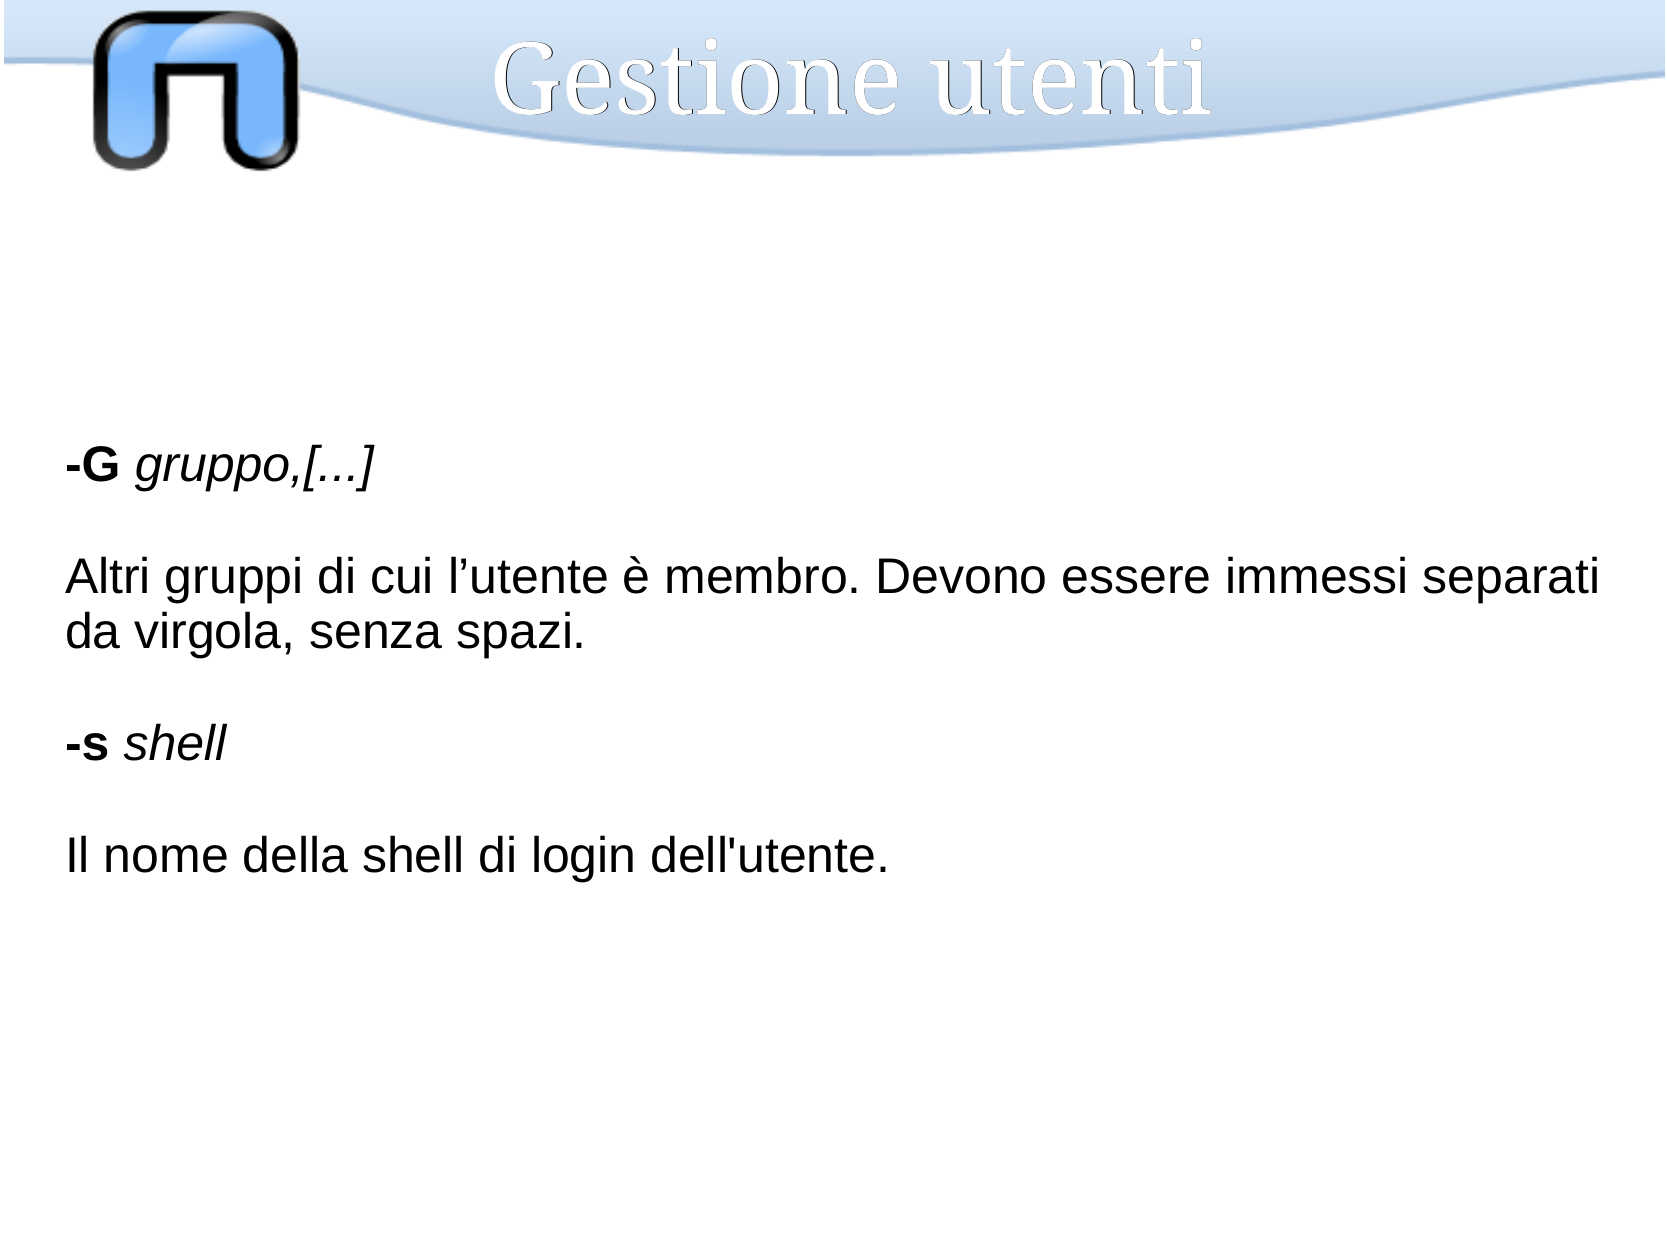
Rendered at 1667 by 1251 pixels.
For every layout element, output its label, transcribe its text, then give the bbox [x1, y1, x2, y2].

picture [0, 0, 1667, 1251]
list -G gruppo,[...] Altri gruppi di cui l’utente è membro. Devono essere immessi separati da virgola, senza spazi. -s shell Il nome della shell di login dell'utente. [58, 317, 1628, 1160]
text_box Gestione utenti [475, 0, 1667, 271]
